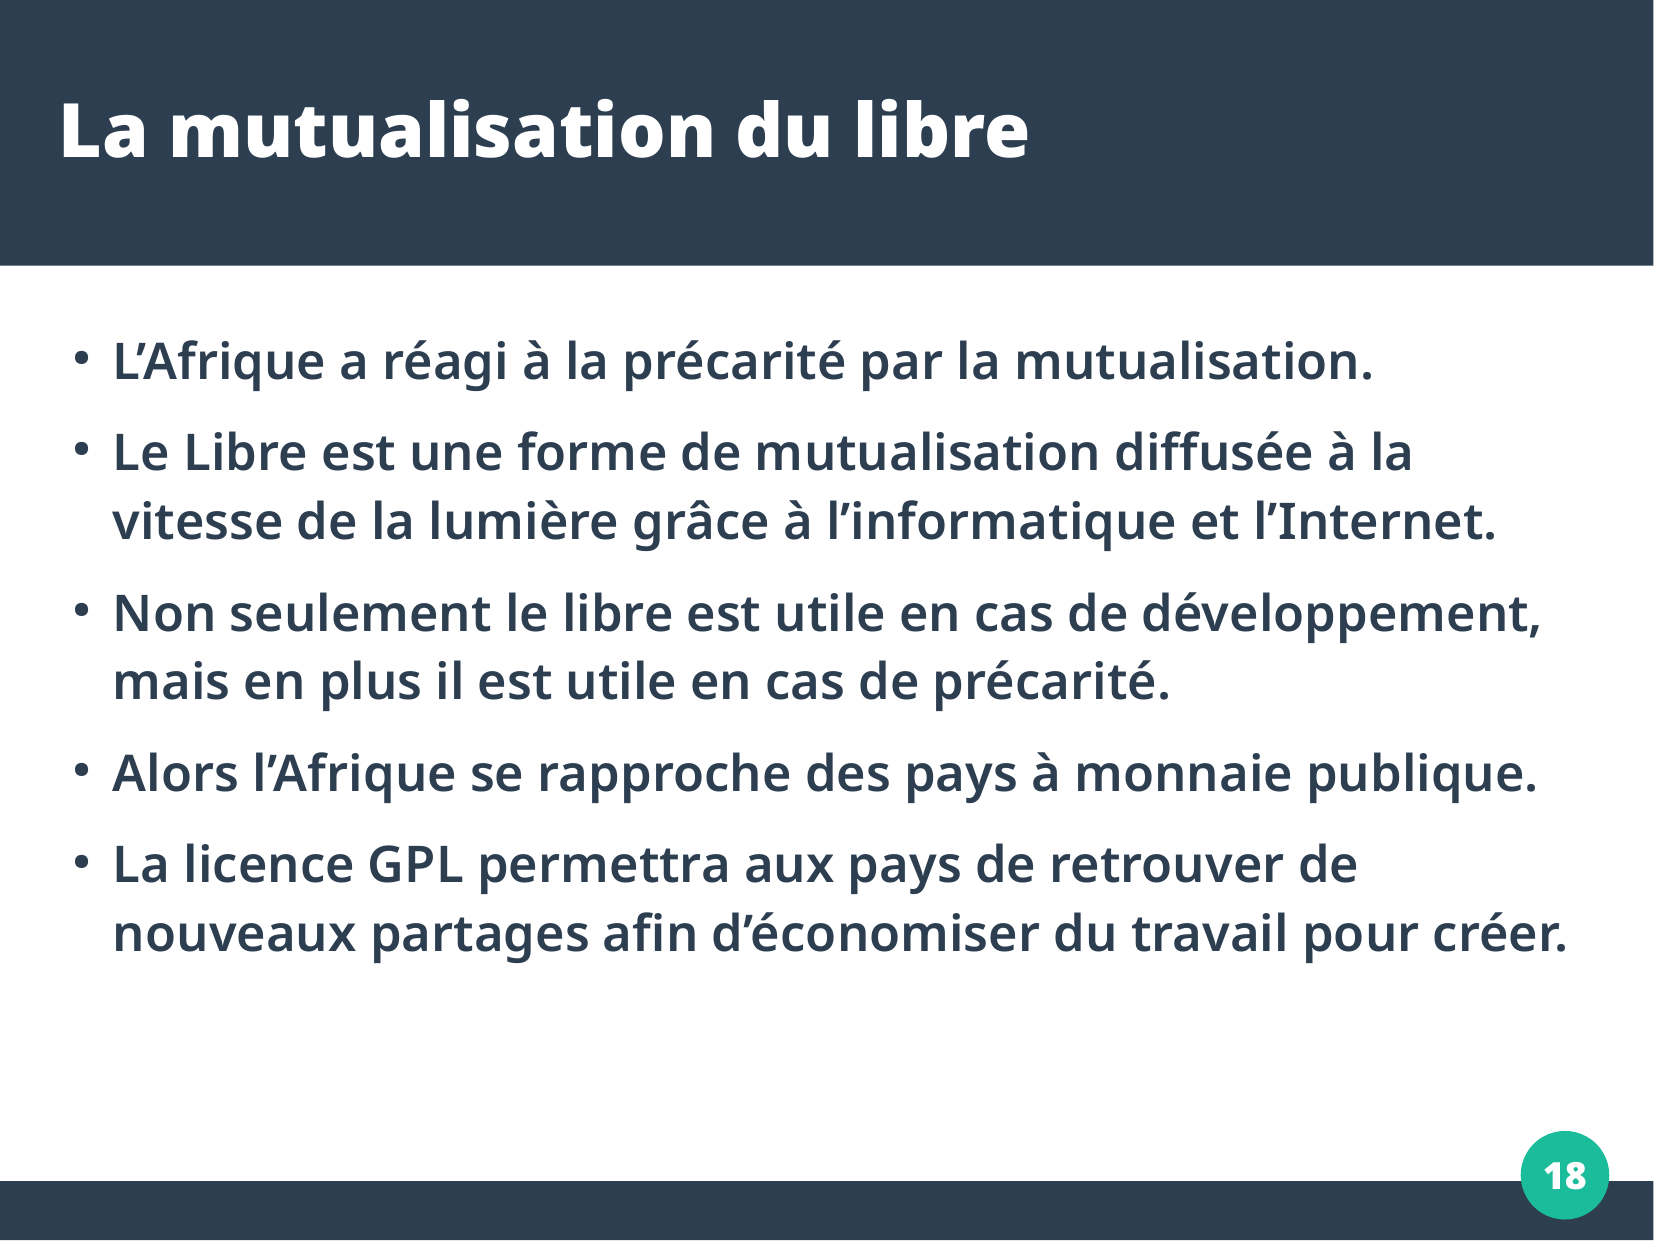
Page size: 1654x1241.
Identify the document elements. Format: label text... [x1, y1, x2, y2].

list L’Afrique a réagi à la précarité par la mutualisation. Le Libre est une forme de mutualisation diffusée à la vitesse de la lumière grâce à l’informatique et l’Internet. Non seulement le libre est utile en cas de développement, mais en plus il est utile en cas de précarité. Alors l’Afrique se rapproche des pays à monnaie publique. La licence GPL permettra aux pays de retrouver de nouveaux partages afin d’économiser du travail pour créer. [59, 324, 1595, 1152]
title La mutualisation du libre [59, 49, 1595, 207]
